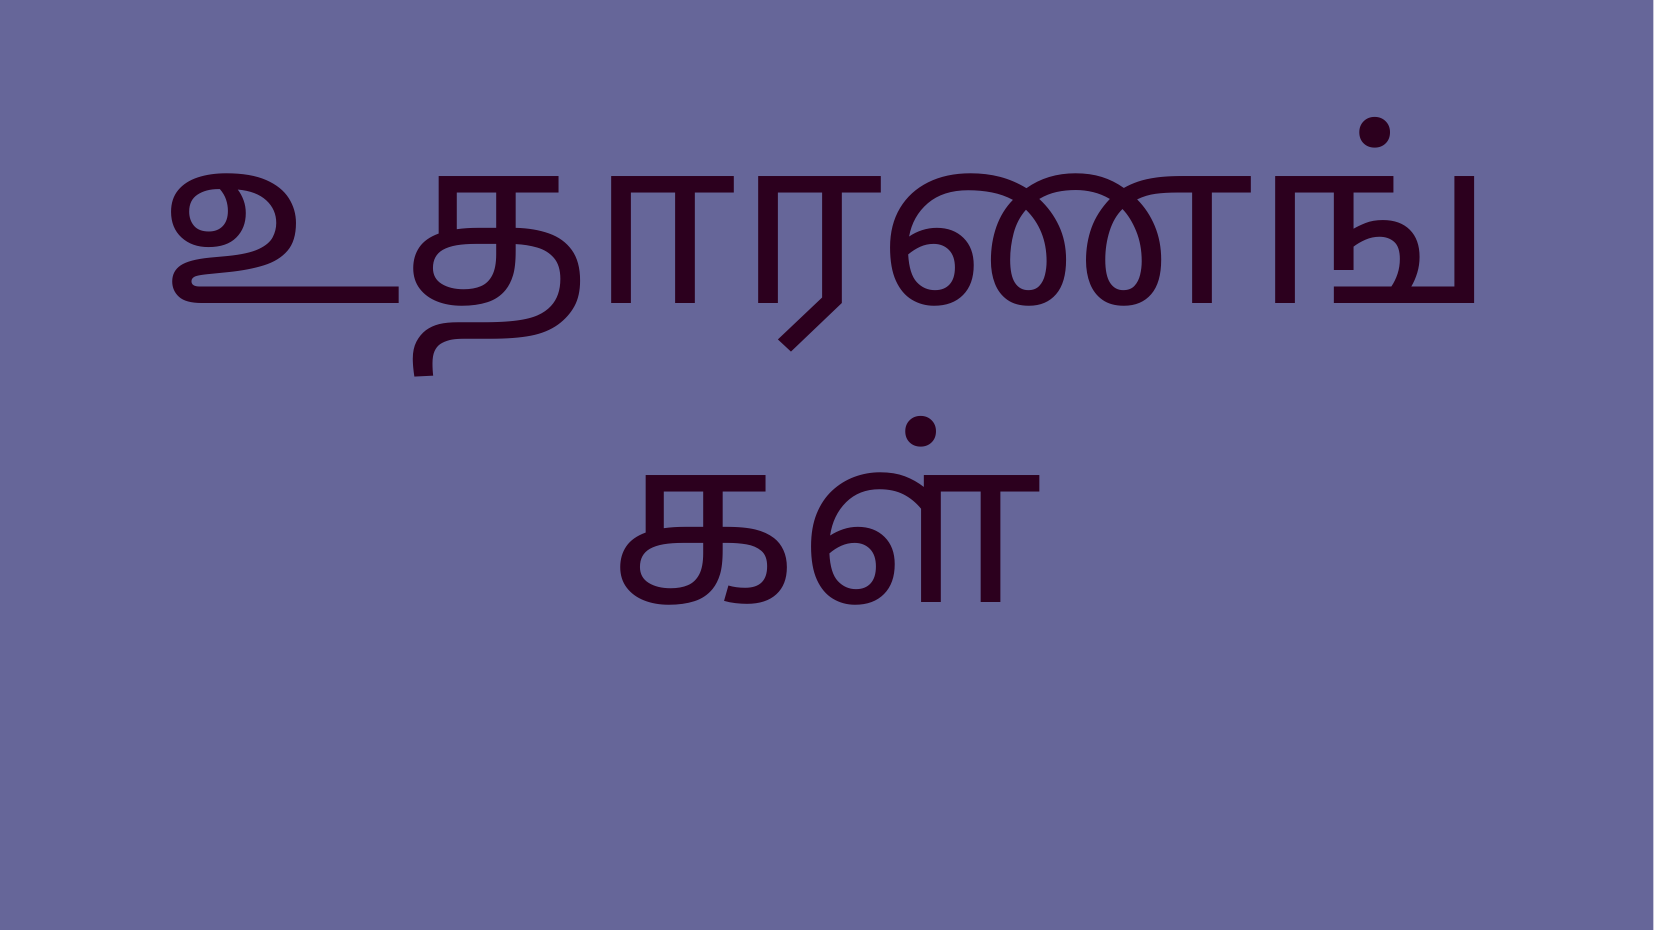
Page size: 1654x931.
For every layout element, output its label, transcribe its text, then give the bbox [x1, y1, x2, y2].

subtitle உதாரணங்கள் [82, 37, 1571, 757]
